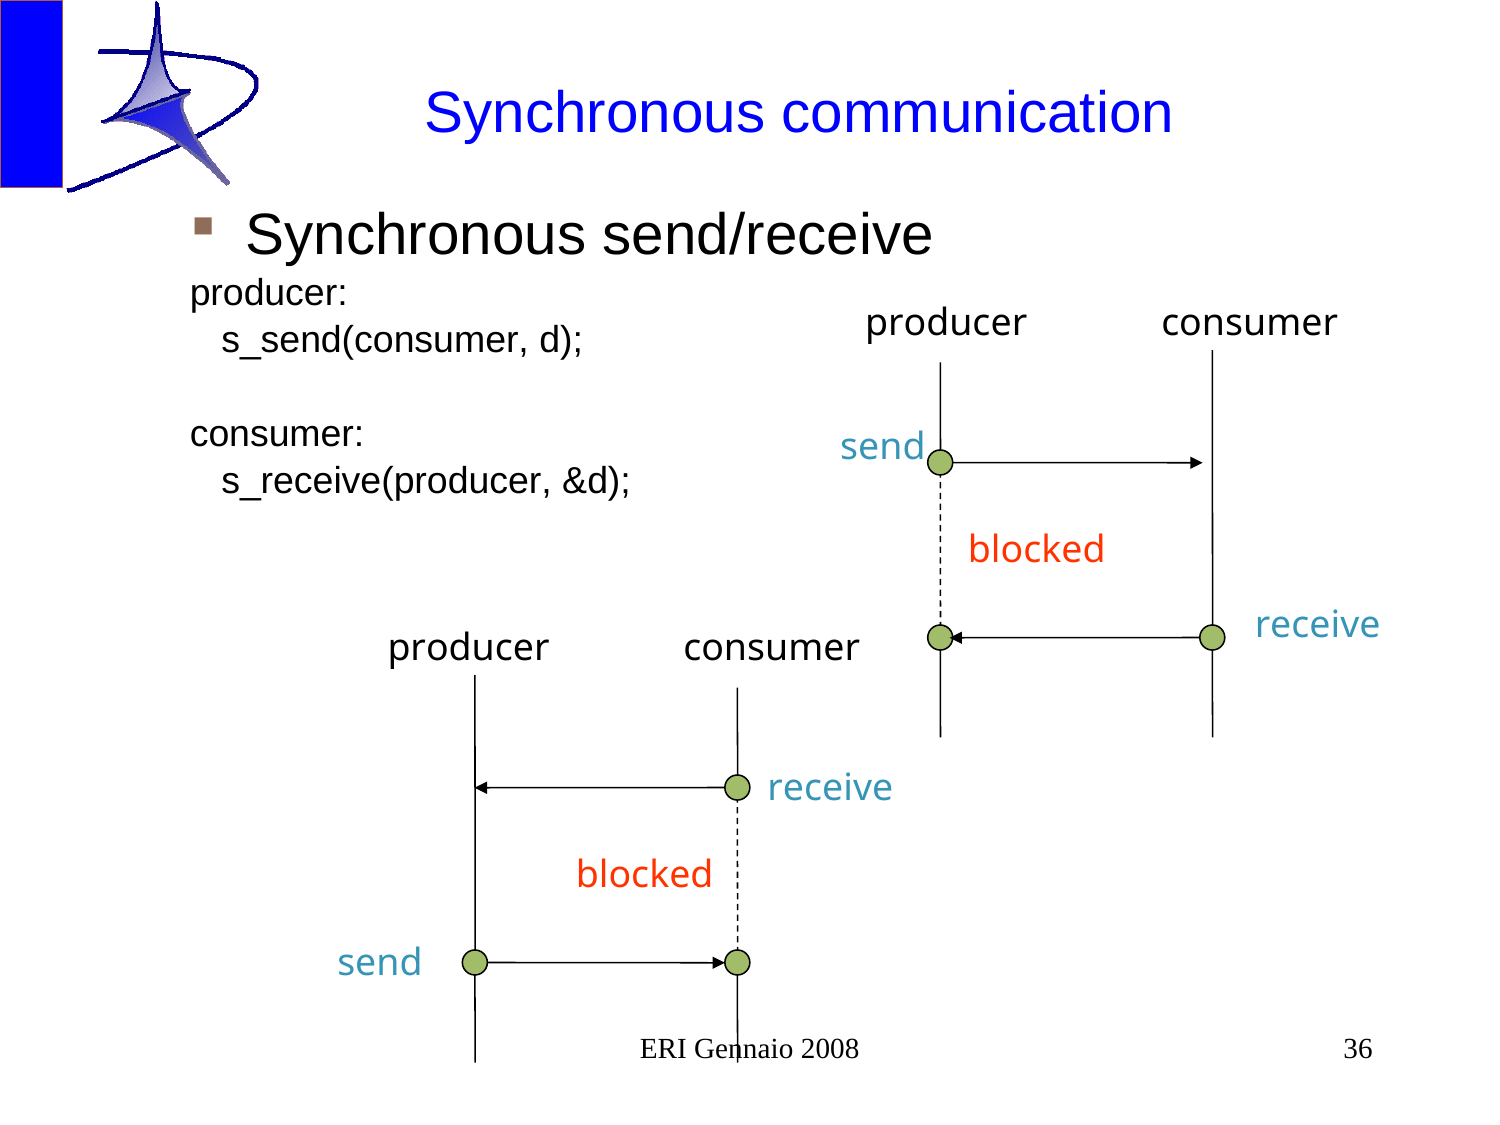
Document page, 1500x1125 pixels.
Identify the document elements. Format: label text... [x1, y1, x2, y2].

text_box [927, 449, 953, 475]
list Synchronous send/receive producer: s_send(consumer, d); consumer: s_receive(producer, &d); [174, 200, 1425, 551]
text_box receive [1240, 589, 1396, 657]
text_box blocked [953, 514, 1121, 582]
text_box blocked [561, 839, 729, 907]
text_box [1199, 624, 1225, 650]
text_box consumer [668, 612, 876, 679]
title Synchronous communication [174, 62, 1425, 163]
text_box send [825, 412, 941, 479]
text_box send [322, 927, 438, 994]
text_box producer [850, 287, 1043, 354]
text_box [462, 949, 488, 975]
text_box receive [752, 752, 909, 819]
text_box [725, 774, 750, 801]
text_box producer [372, 612, 565, 679]
text_box consumer [1146, 287, 1354, 354]
picture [62, 0, 263, 197]
text_box [724, 949, 750, 975]
text_box [927, 624, 953, 650]
